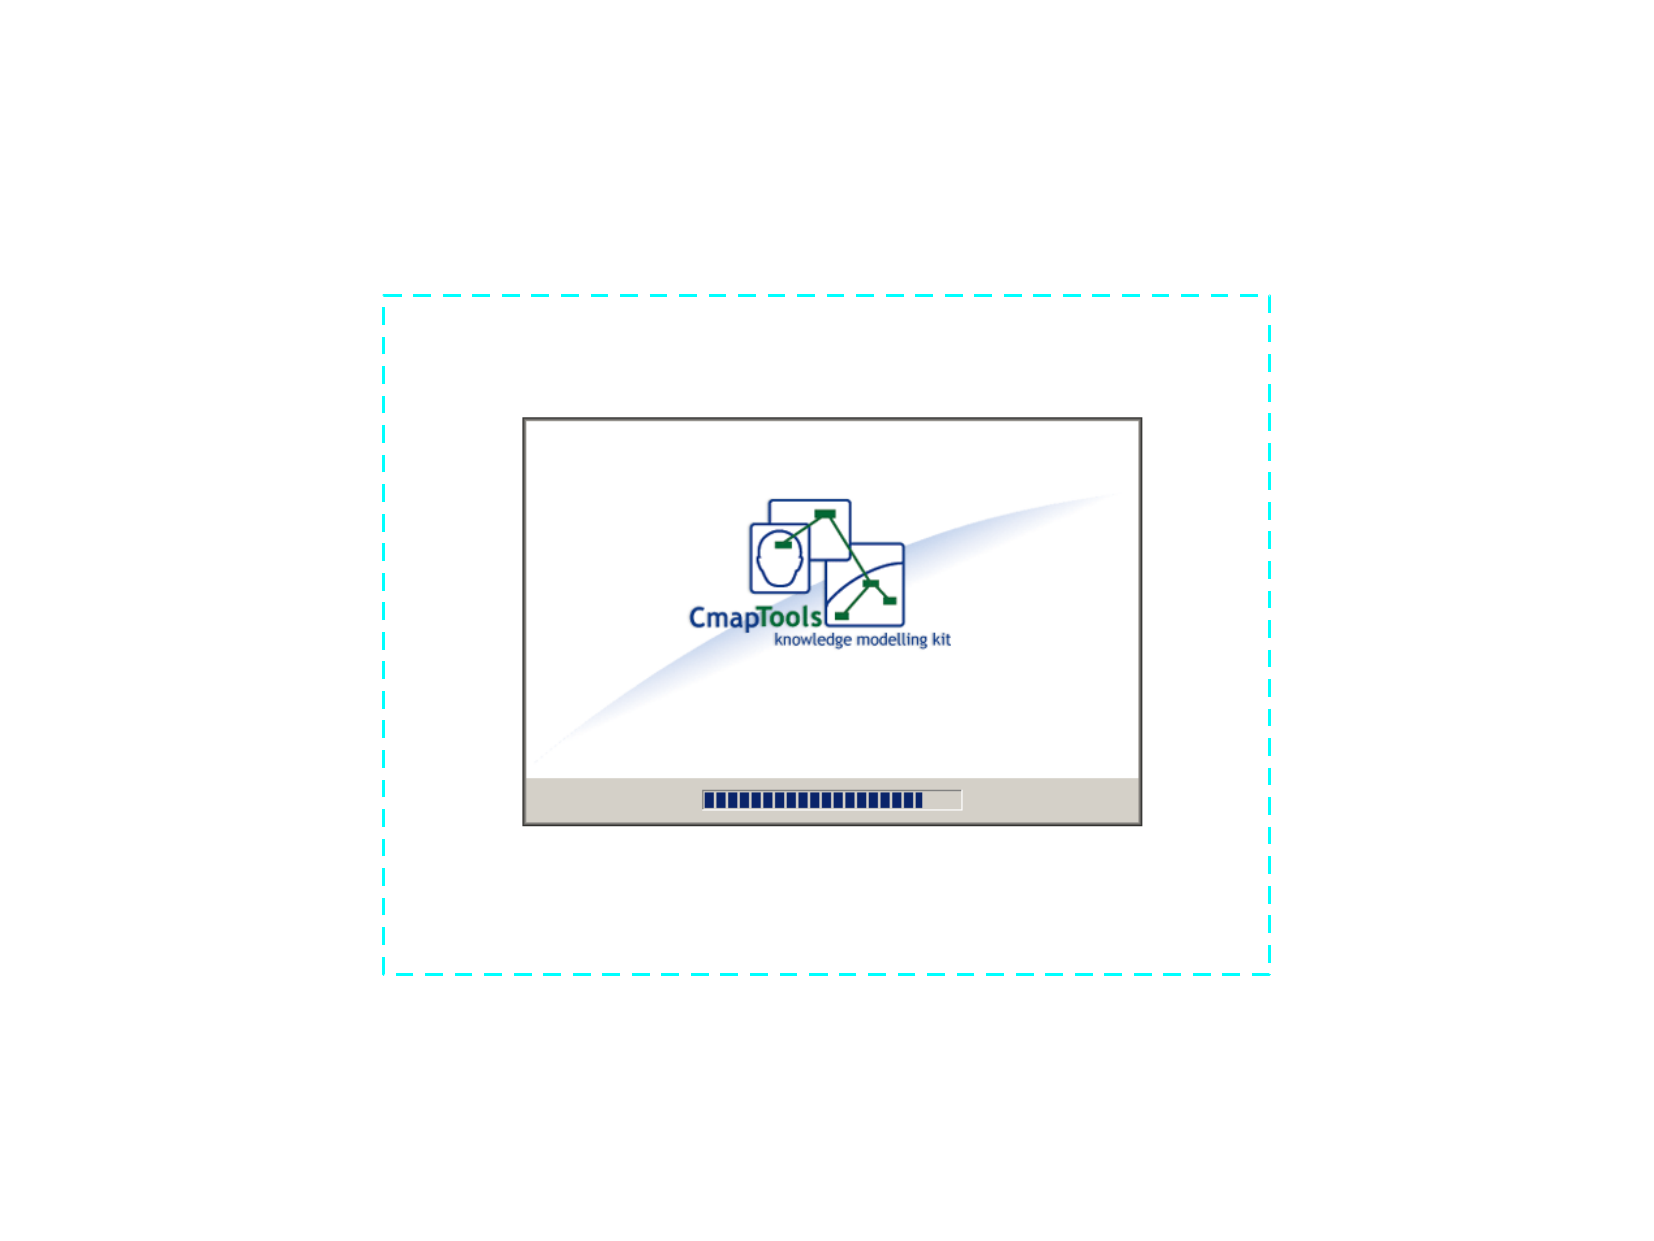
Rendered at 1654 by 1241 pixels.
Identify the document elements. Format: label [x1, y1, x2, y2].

picture [413, 295, 1241, 975]
